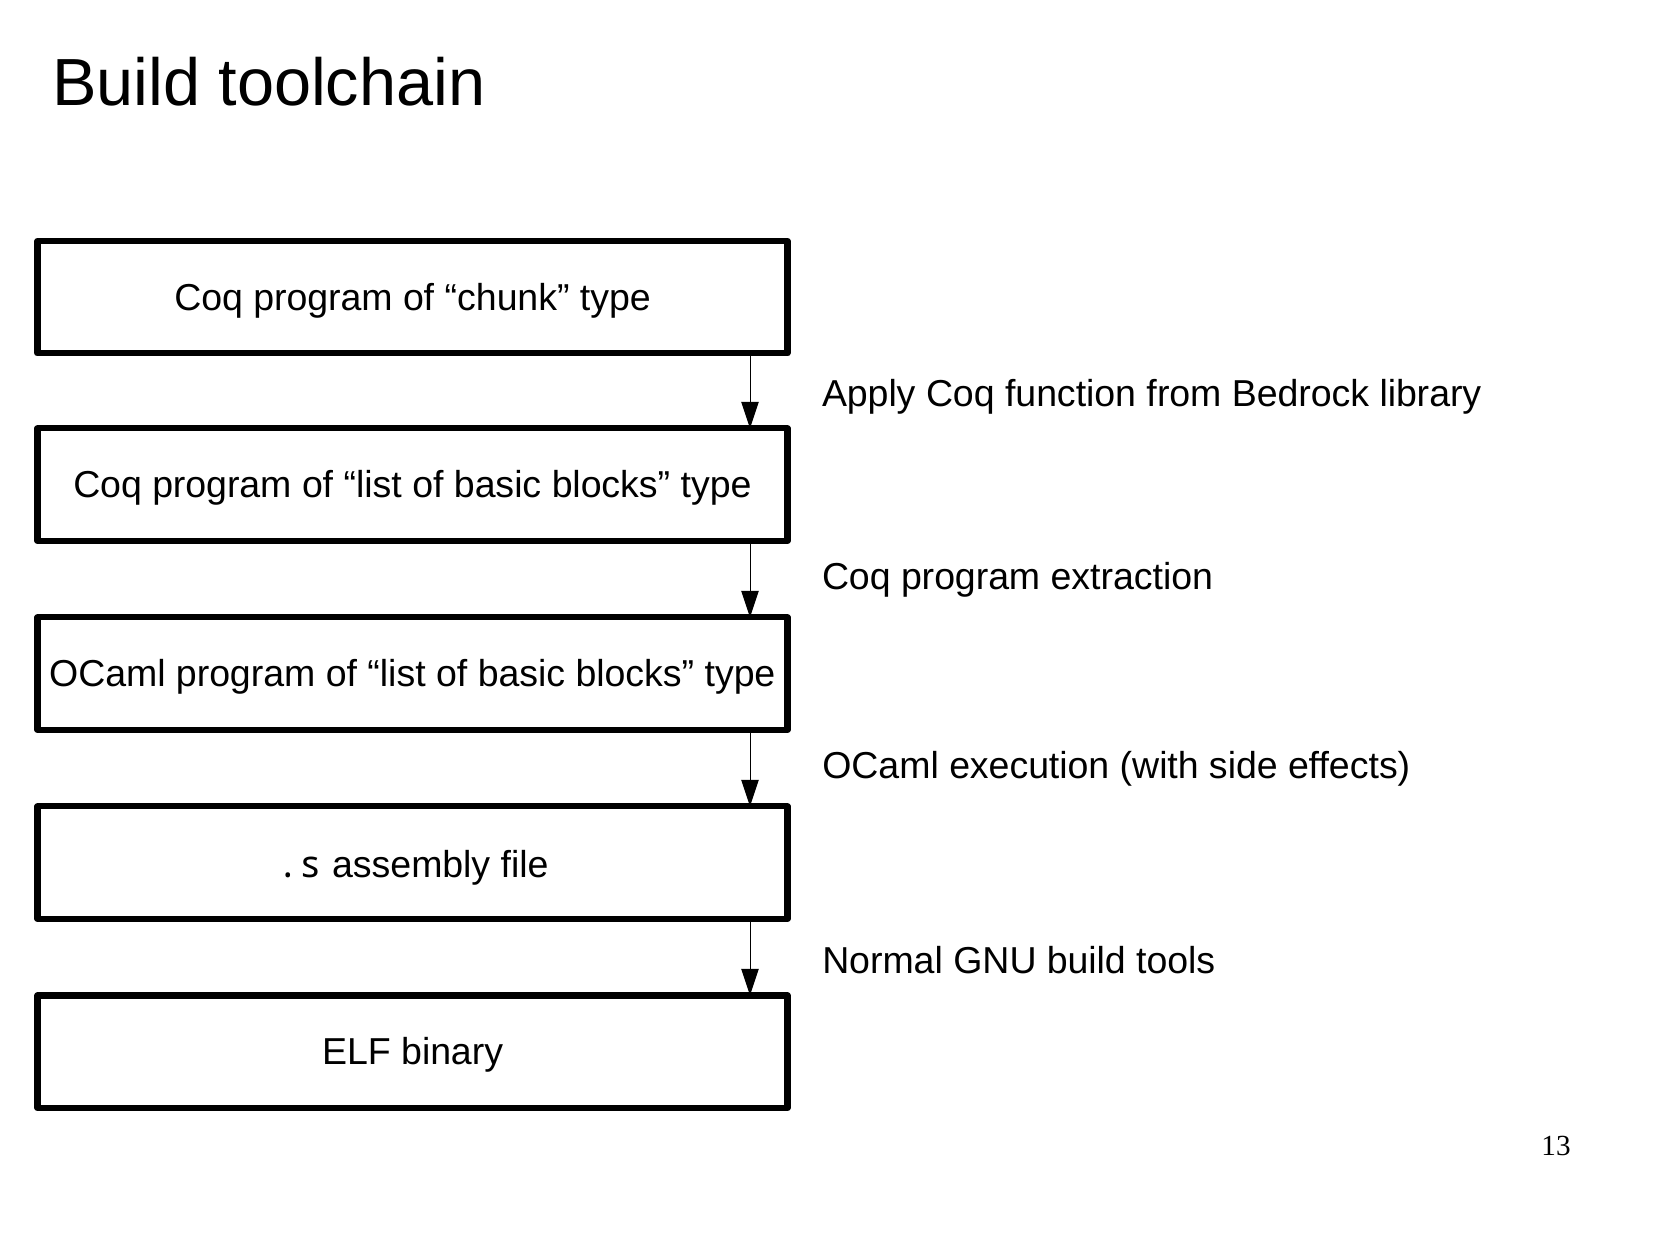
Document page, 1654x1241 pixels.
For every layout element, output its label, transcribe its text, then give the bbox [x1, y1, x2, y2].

text_box OCaml program of “list of basic blocks” type [37, 617, 788, 730]
text_box Coq program of “chunk” type [37, 240, 788, 354]
text_box .s assembly file [37, 806, 788, 919]
text_box OCaml execution (with side effects) [807, 737, 1595, 795]
text_box Coq program extraction [807, 548, 1595, 606]
text_box Build toolchain [37, 37, 1613, 128]
text_box Coq program of “list of basic blocks” type [37, 428, 788, 541]
text_box ELF binary [37, 995, 788, 1108]
text_box Normal GNU build tools [807, 932, 1595, 989]
text_box Apply Coq function from Bedrock library [807, 365, 1595, 423]
